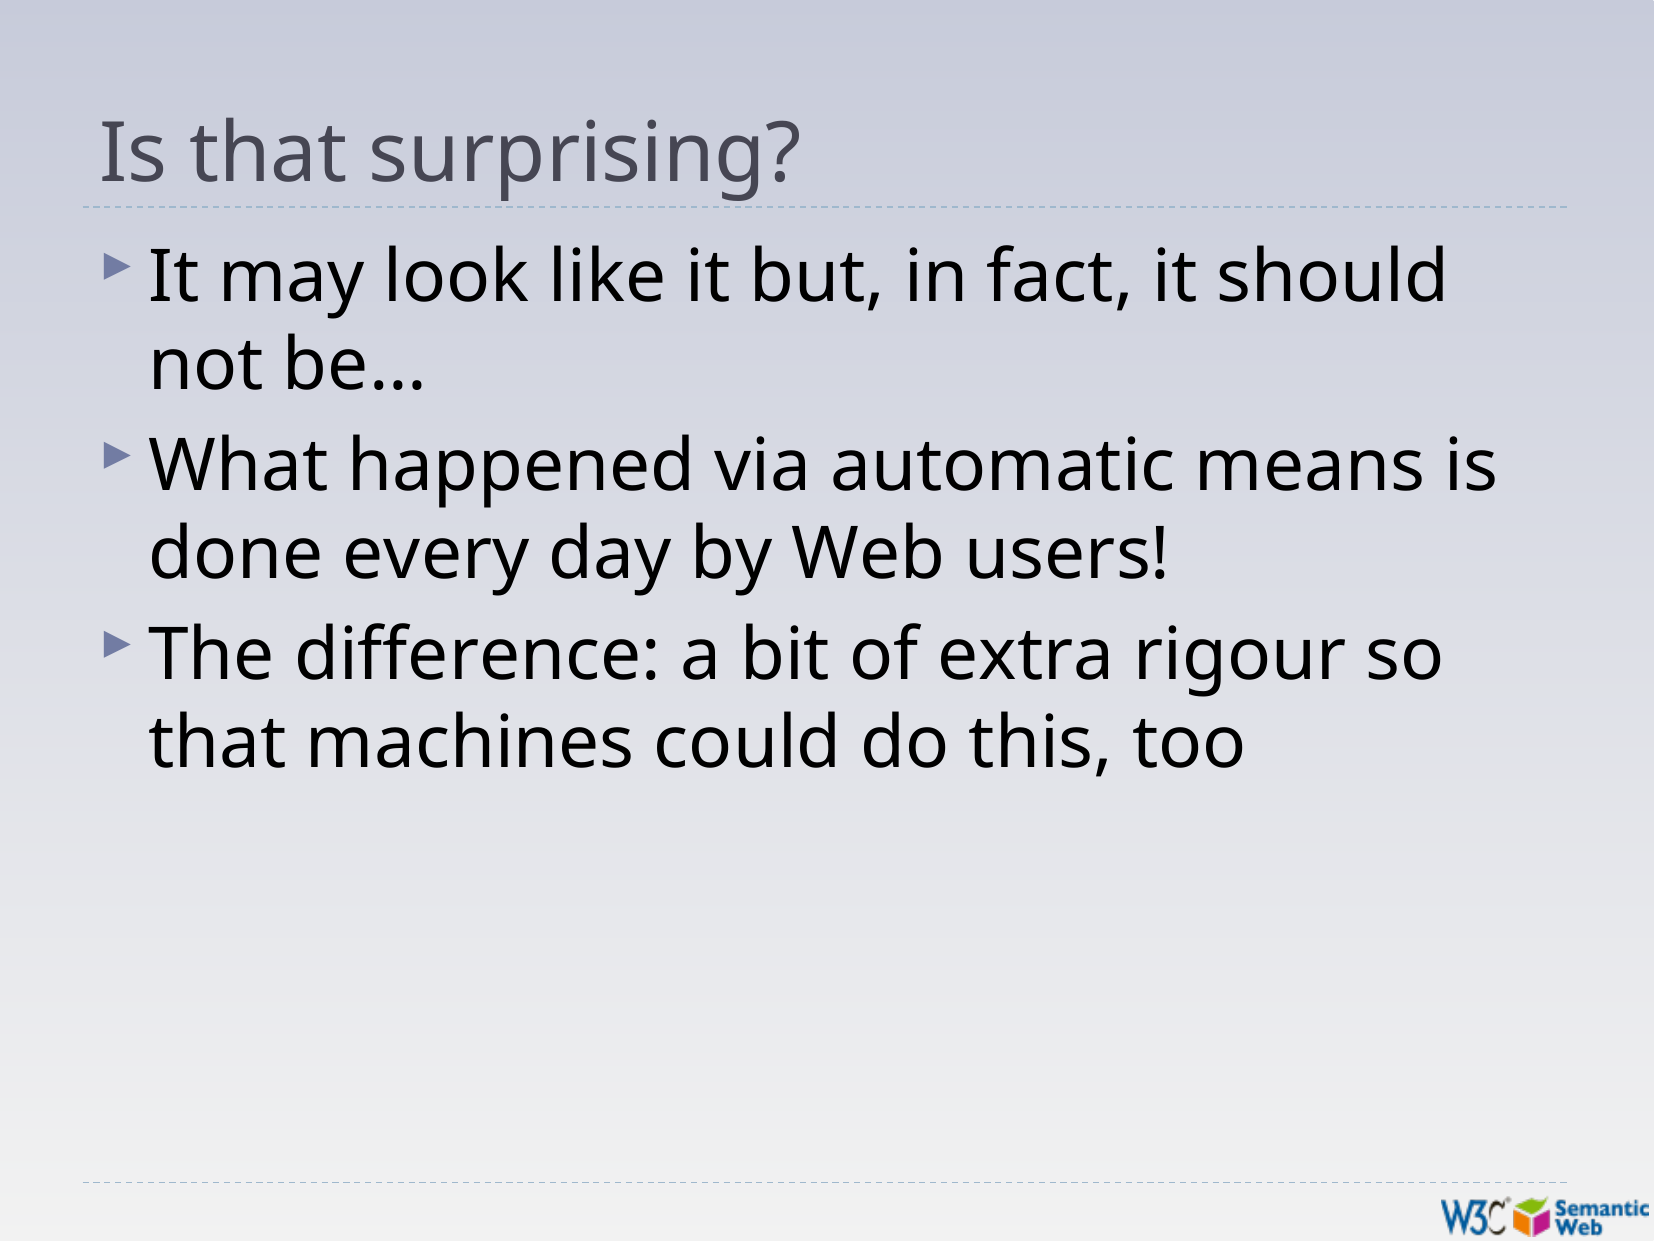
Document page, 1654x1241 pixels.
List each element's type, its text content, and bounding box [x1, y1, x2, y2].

list It may look like it but, in fact, it should not be… What happened via automatic means is done every day by Web users! The difference: a bit of extra rigour so that machines could do this, too [82, 220, 1572, 1114]
picture [1441, 1195, 1649, 1237]
title Is that surprising? [82, 27, 1572, 207]
